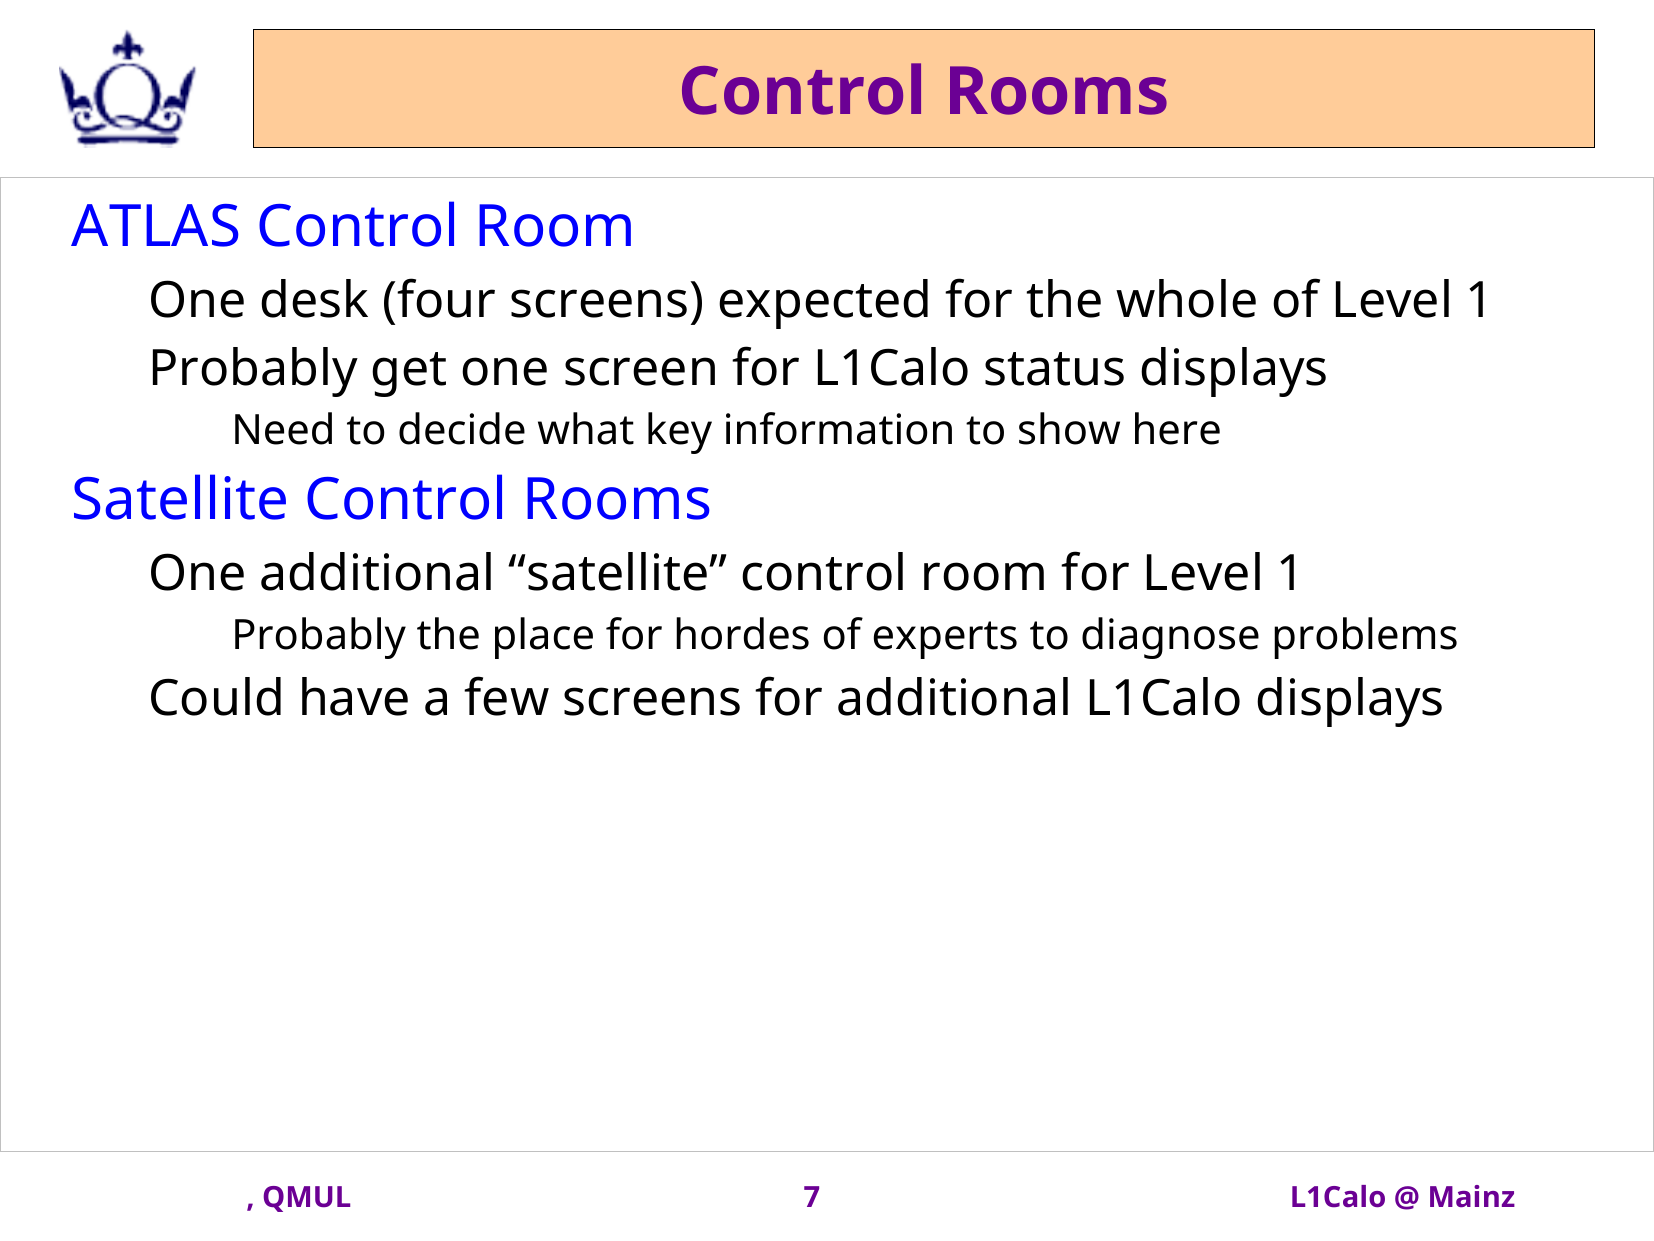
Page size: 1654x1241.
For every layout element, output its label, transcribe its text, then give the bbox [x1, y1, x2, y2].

title Control Rooms [253, 29, 1595, 148]
picture [59, 29, 200, 148]
list ATLAS Control Room One desk (four screens) expected for the whole of Level 1 Probably get one screen for L1Calo status displays Need to decide what key information to show here Satellite Control Rooms One additional “satellite” control room for Level 1 Probably the place for hordes of experts to diagnose problems Could have a few screens for additional L1Calo displays [54, 184, 1598, 1104]
